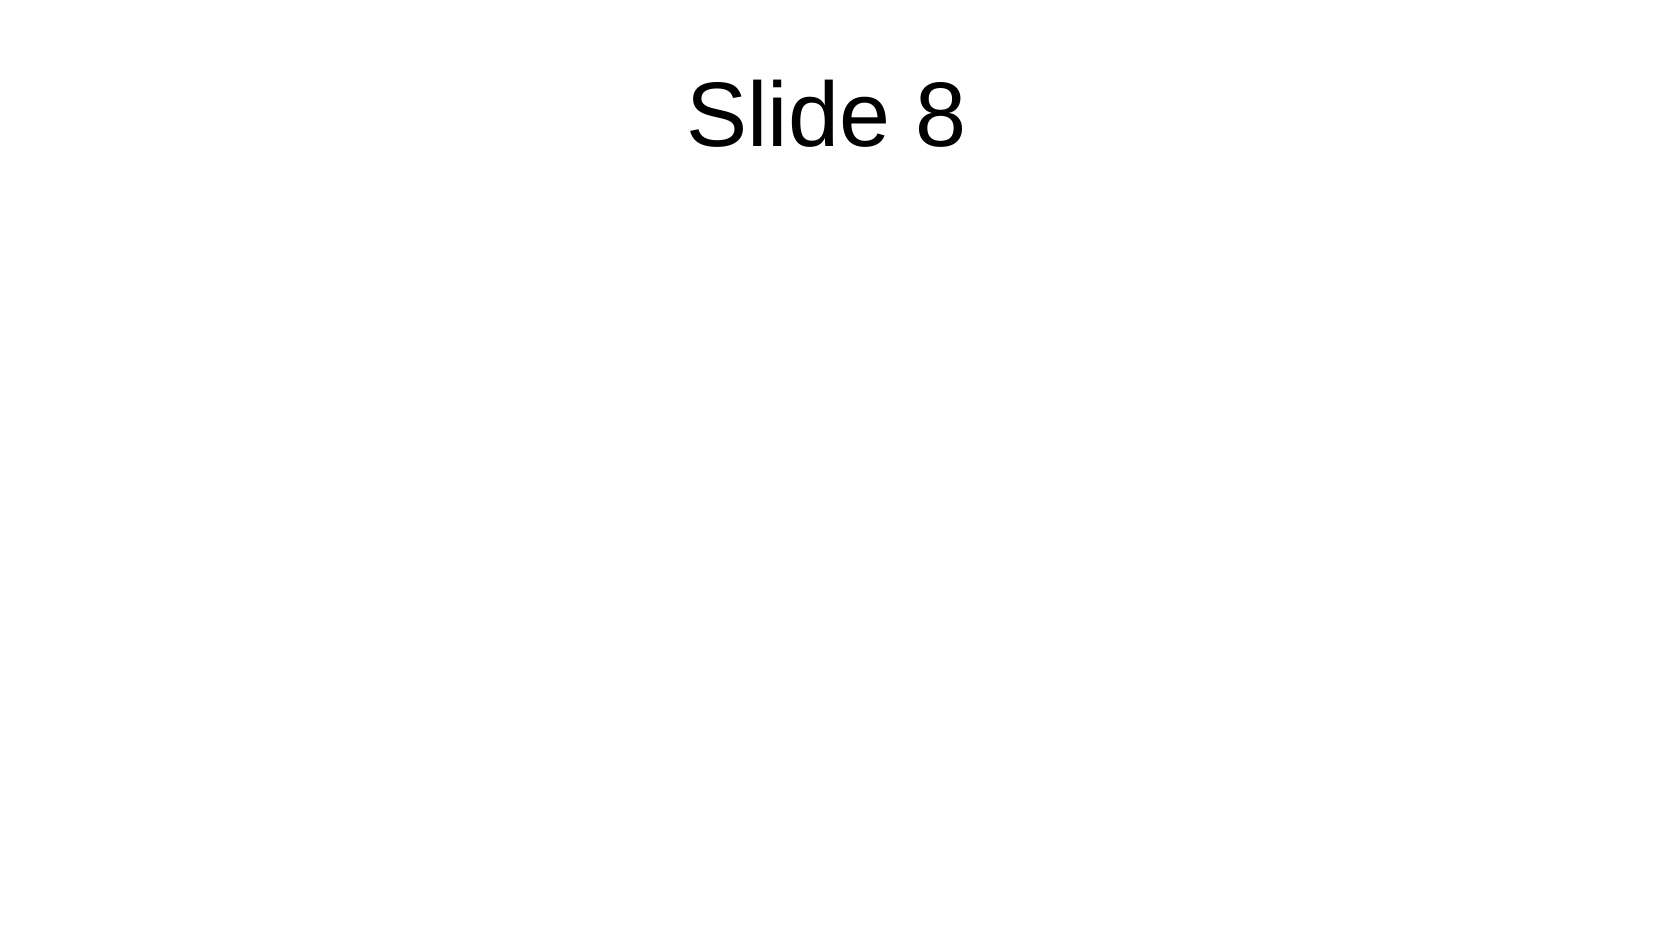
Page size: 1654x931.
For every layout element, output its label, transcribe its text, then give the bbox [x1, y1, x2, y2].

title Slide 8 [82, 37, 1571, 193]
